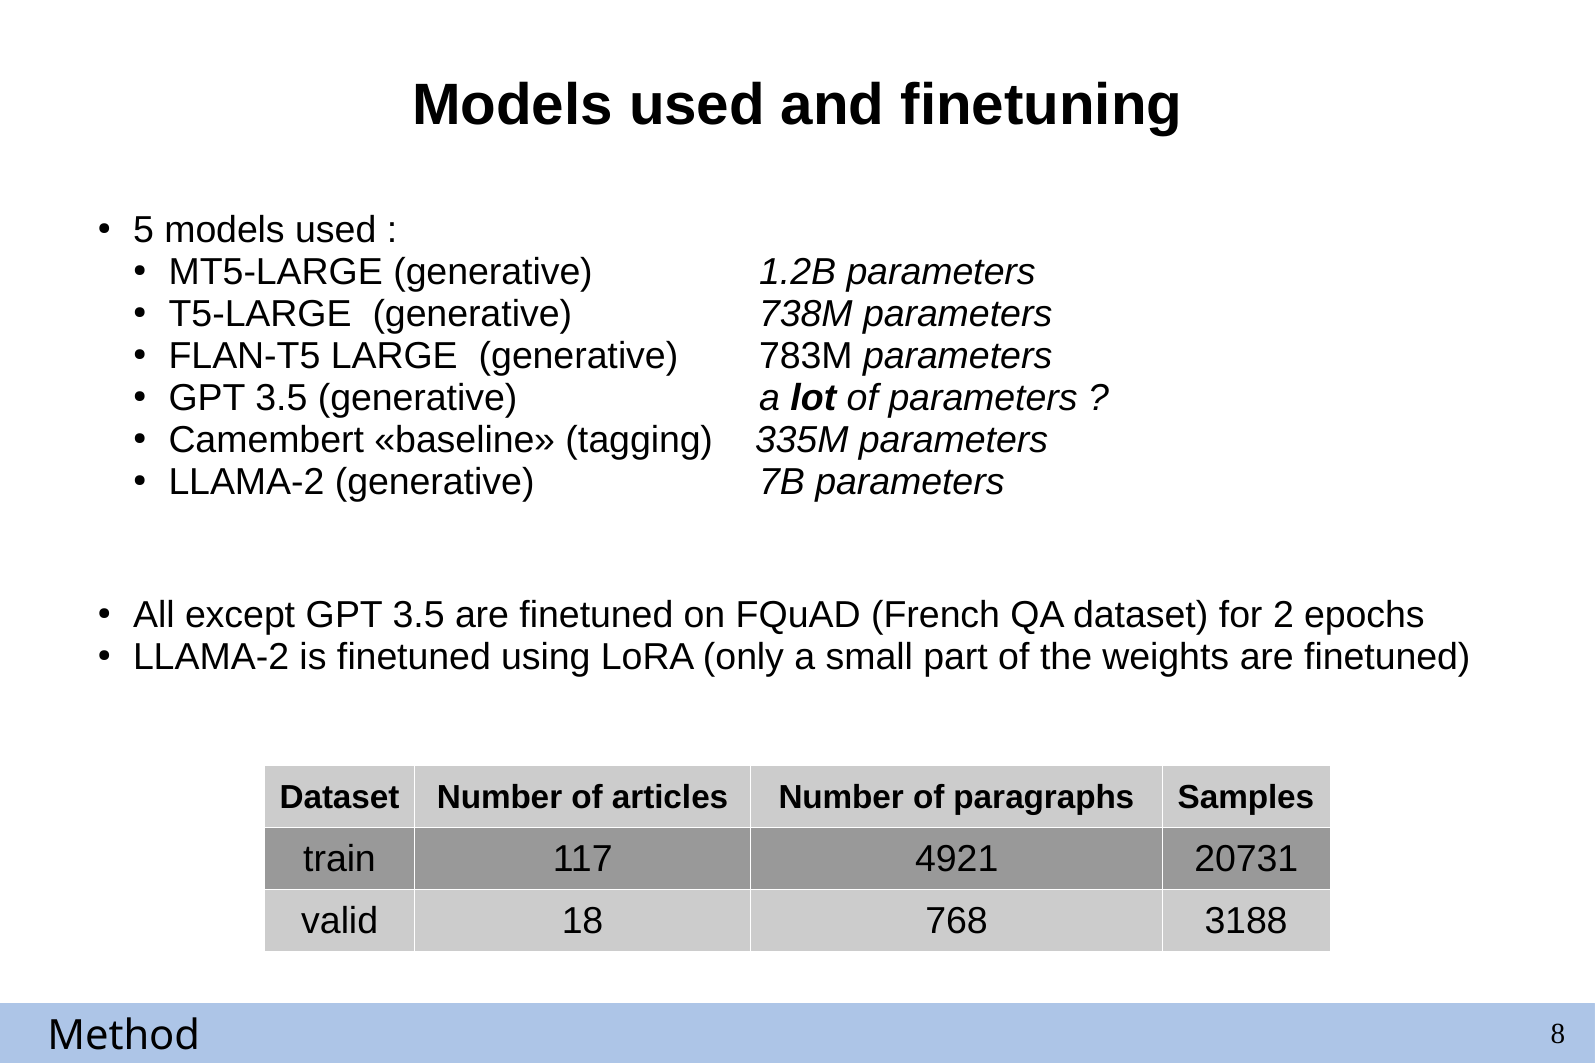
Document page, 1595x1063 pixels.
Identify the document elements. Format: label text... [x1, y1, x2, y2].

table_header Number of articles [415, 766, 750, 827]
table_header Dataset [265, 766, 414, 827]
table_cell 4921 [751, 828, 1162, 889]
table_cell 18 [415, 890, 750, 951]
text_box All except GPT 3.5 are finetuned on FQuAD (French QA dataset) for 2 epochs LLAMA-2 is finetuned using LoRA (only a small part of the weights are finetuned) [82, 586, 1534, 695]
table_header Number of paragraphs [751, 766, 1162, 827]
table_header Samples [1163, 766, 1330, 827]
title Method [47, 980, 1483, 1063]
title Models used and finetuning [79, 59, 1515, 144]
table_cell 768 [751, 890, 1162, 951]
table_cell valid [265, 890, 414, 951]
text_box 5 models used : MT5-LARGE (generative) 1.2B parameters T5-LARGE (generative) 738M parameters FLAN-T5 LARGE (generative) 783M parameters GPT 3.5 (generative) a lot of parameters ? Camembert «baseline» (tagging) 335M parameters LLAMA-2 (generative) 7B parameters [82, 201, 1534, 511]
table_cell train [265, 828, 414, 889]
table_cell 20731 [1163, 828, 1330, 889]
table_cell 117 [415, 828, 750, 889]
table_cell 3188 [1163, 890, 1330, 951]
